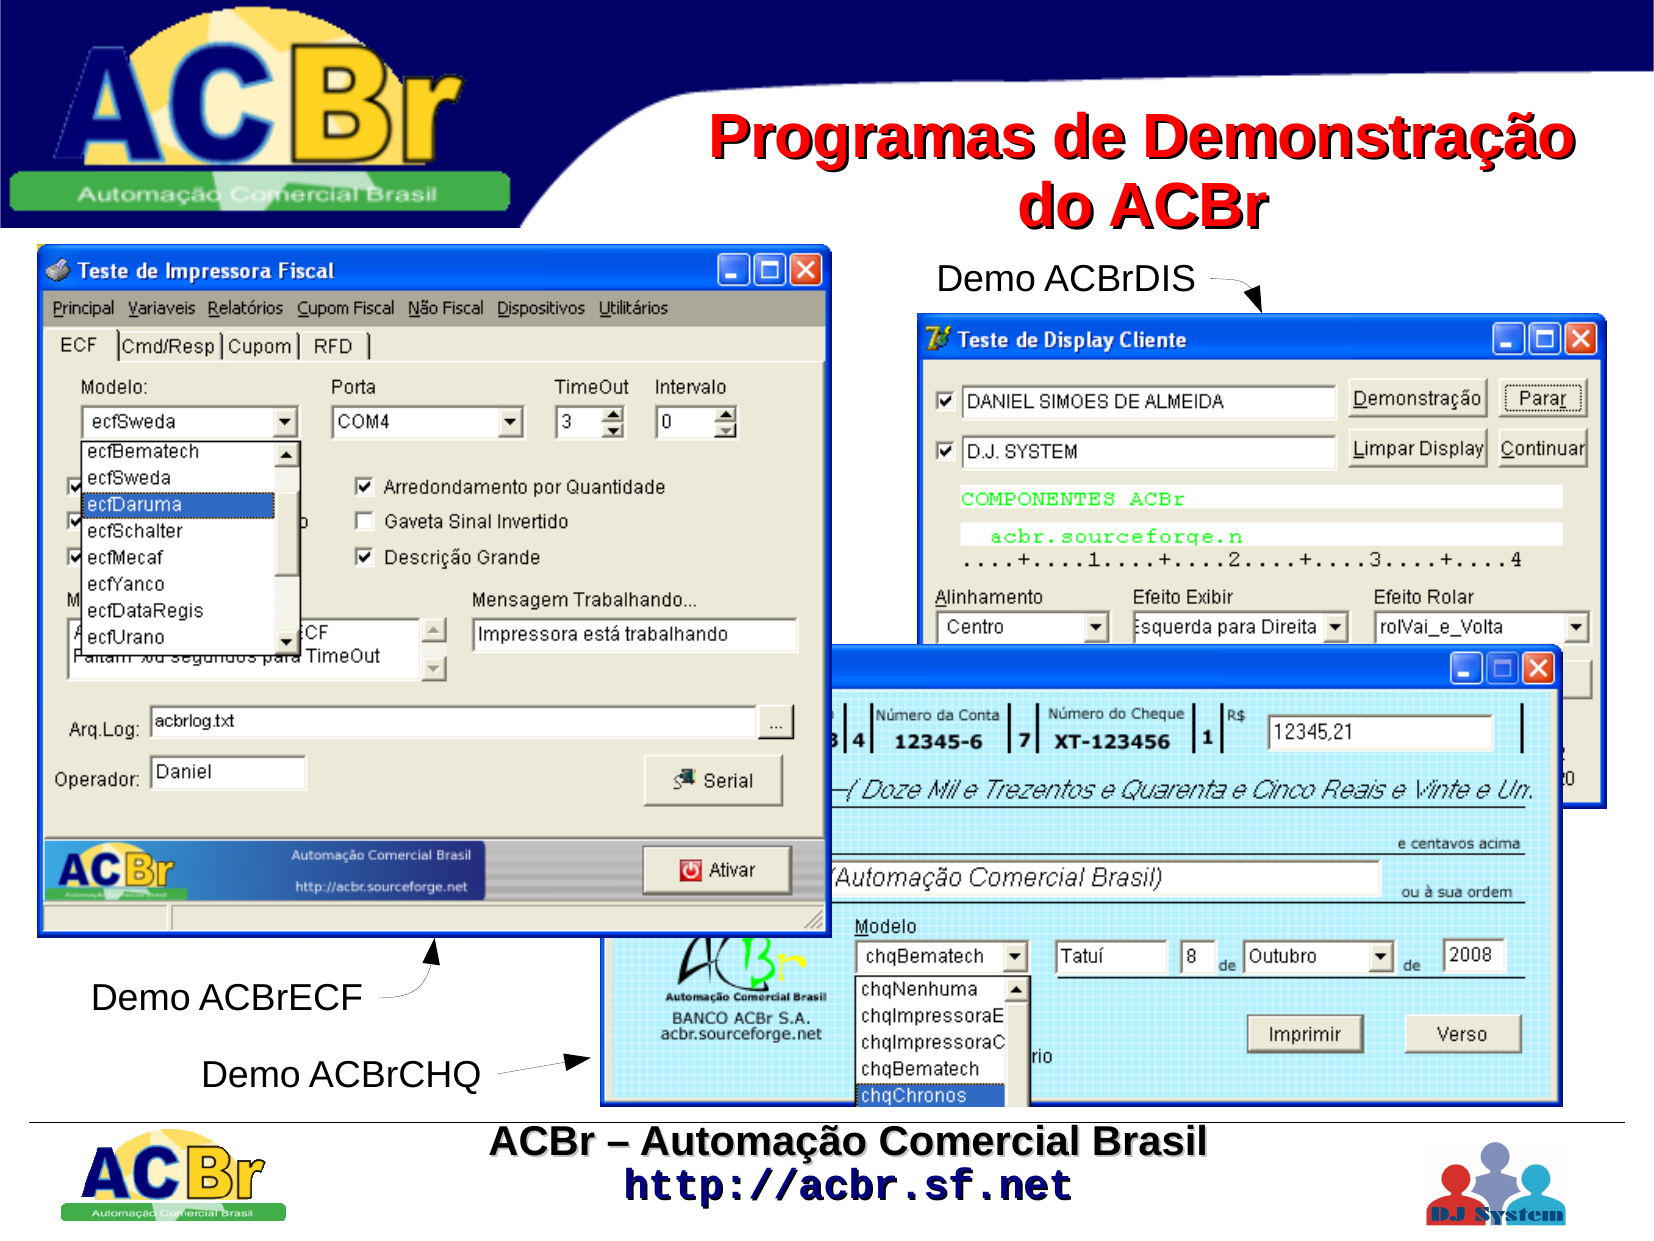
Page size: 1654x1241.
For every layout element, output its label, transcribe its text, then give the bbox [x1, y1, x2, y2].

title Programas de Demonstração do ACBr [651, 93, 1636, 248]
text_box Demo ACBrDIS [921, 250, 1212, 308]
text_box Demo ACBrECF [76, 969, 379, 1027]
picture [37, 244, 1607, 1107]
picture [0, 0, 1654, 228]
picture [1425, 1142, 1569, 1227]
picture [59, 1127, 287, 1224]
text_box Demo ACBrCHQ [186, 1045, 497, 1103]
